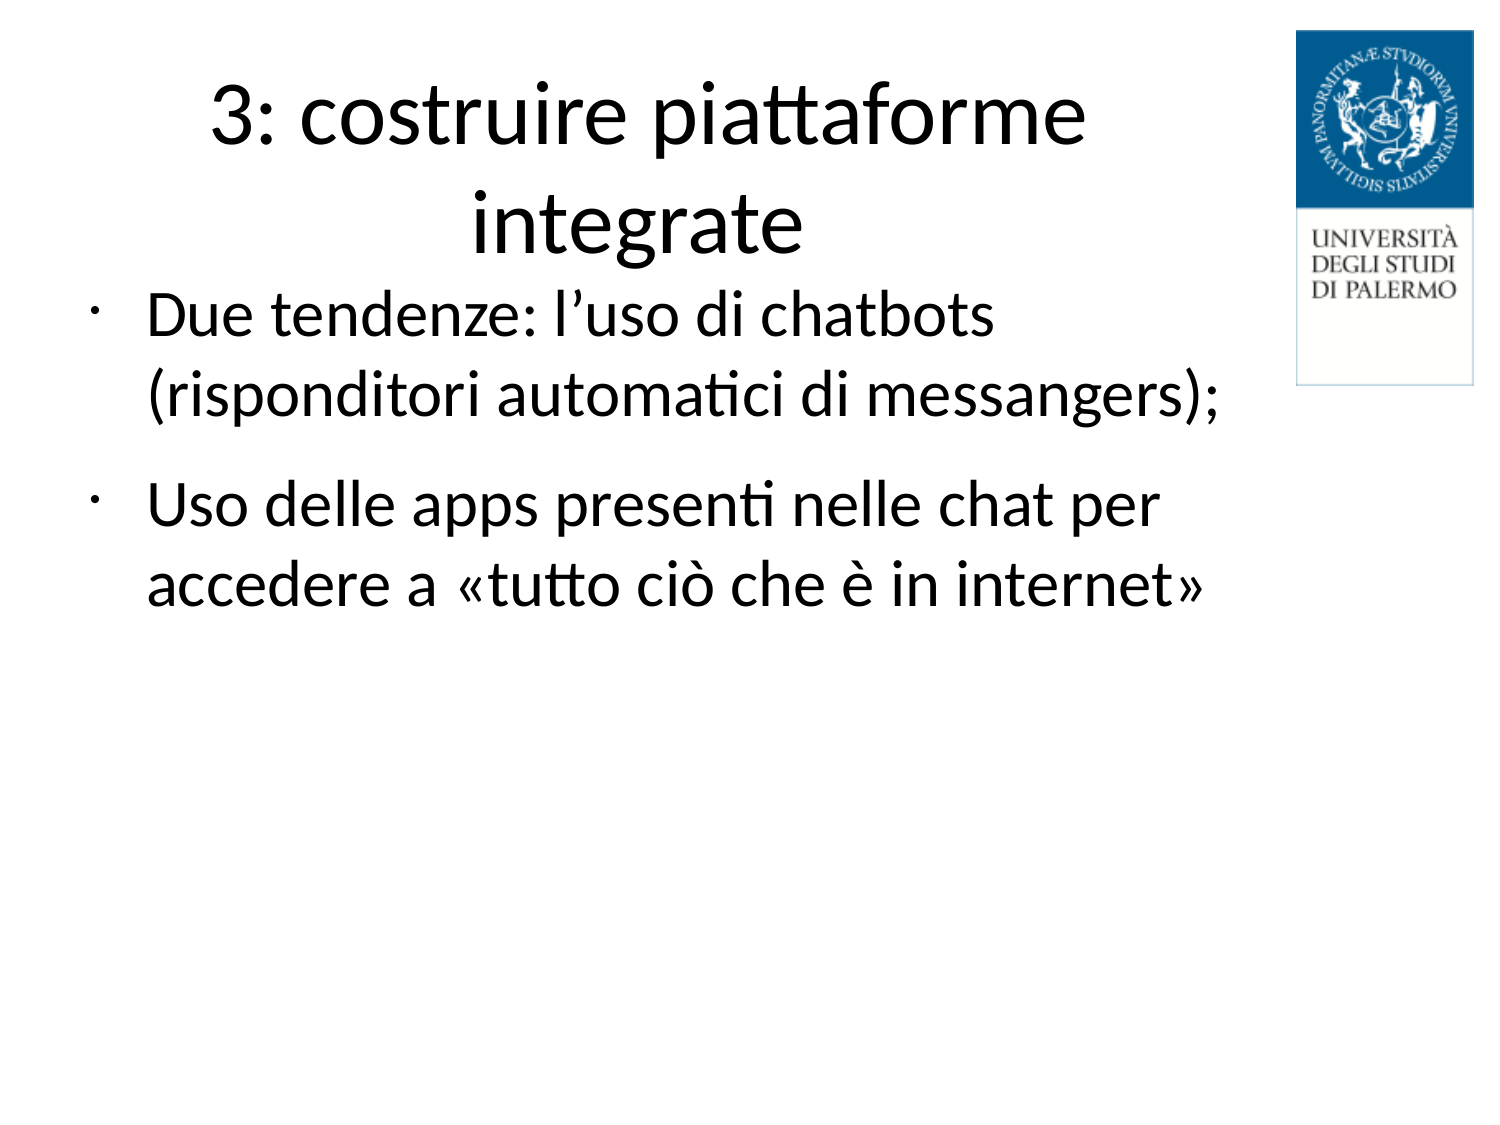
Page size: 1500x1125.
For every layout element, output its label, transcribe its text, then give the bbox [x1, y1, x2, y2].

list Due tendenze: l’uso di chatbots (risponditori automatici di messangers); Uso delle apps presenti nelle chat per accedere a «tutto ciò che è in internet» [75, 262, 1258, 1005]
title 3: costruire piattaforme integrate [75, 45, 1223, 233]
picture [1296, 30, 1474, 386]
